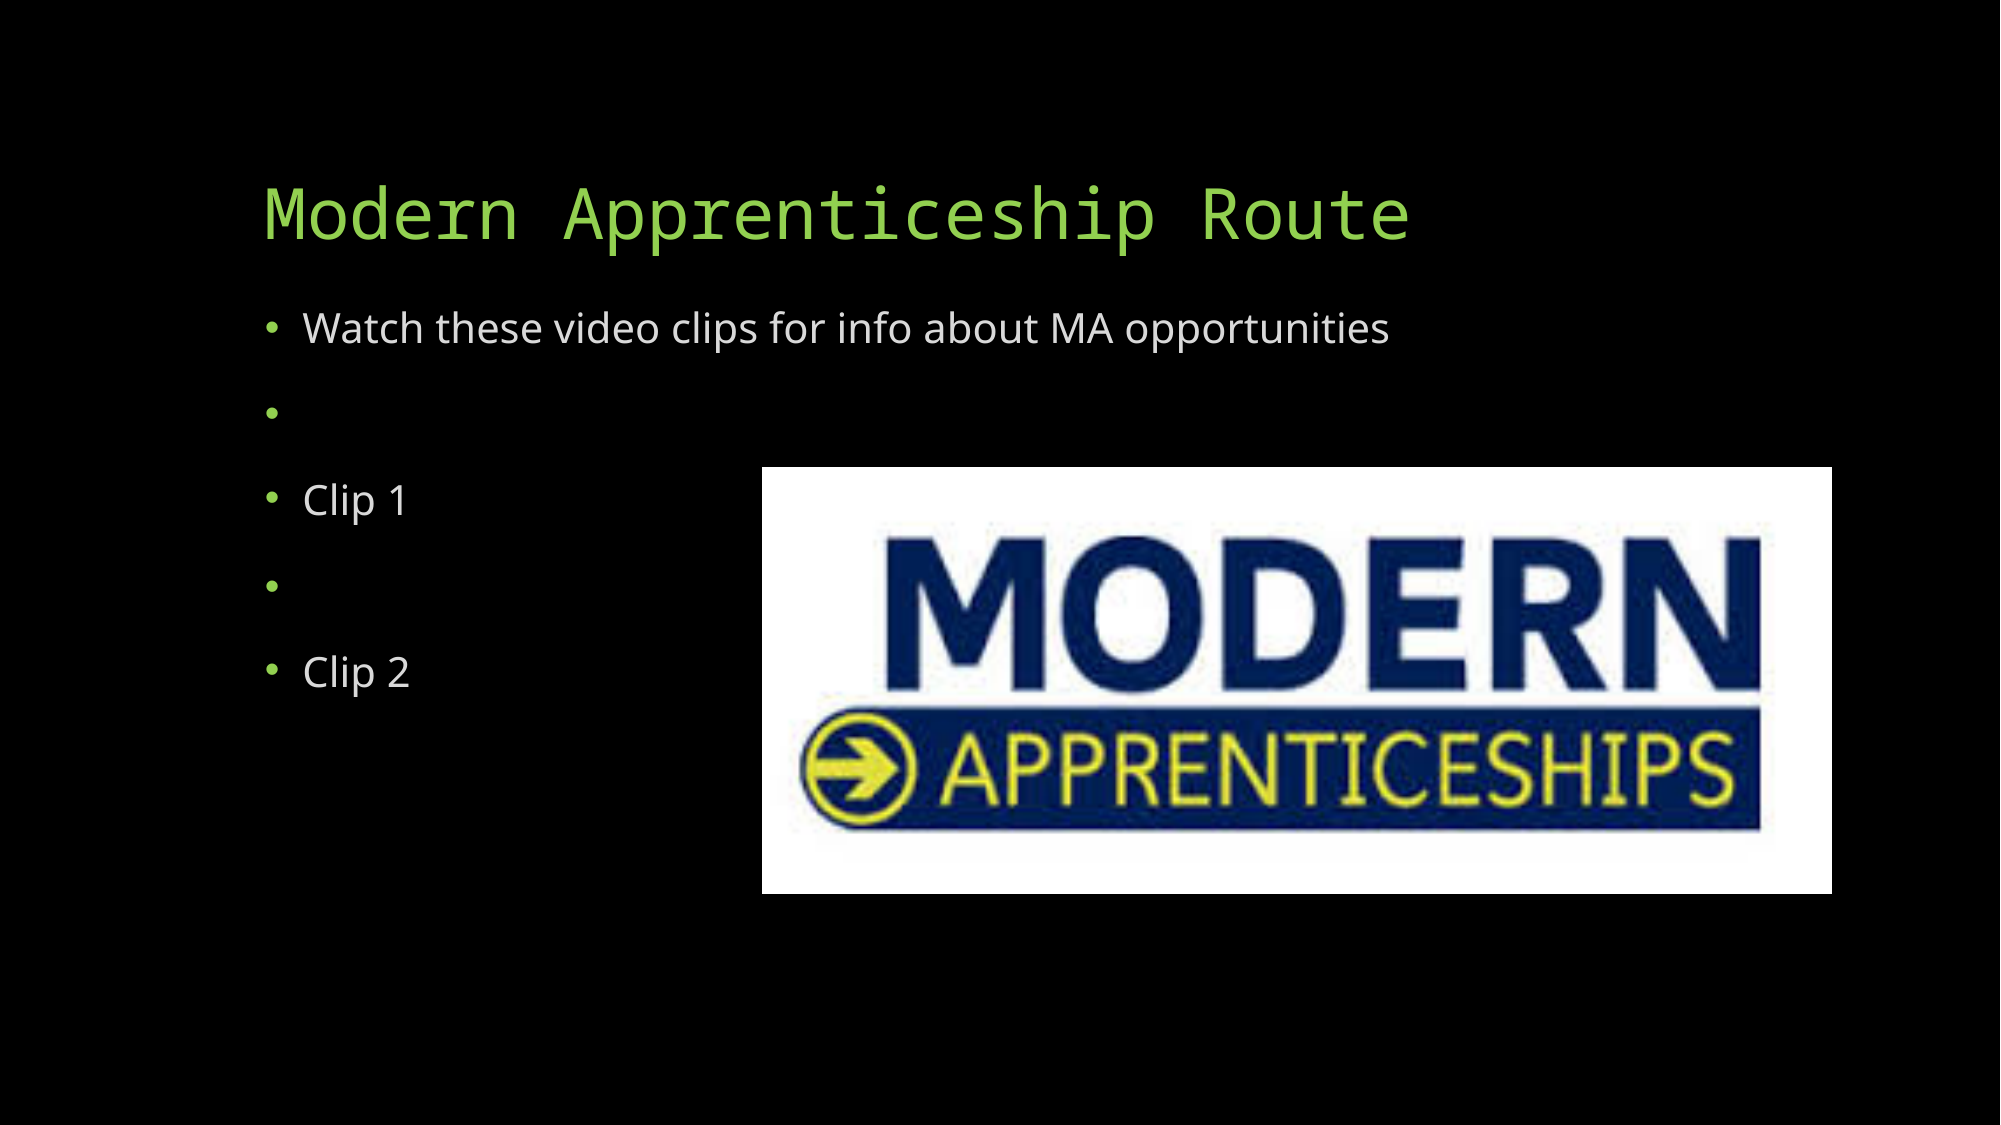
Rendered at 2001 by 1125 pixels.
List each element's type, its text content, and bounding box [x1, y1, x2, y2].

list Watch these video clips for info about MA opportunities Clip 1 Clip 2 [249, 299, 1750, 1000]
picture [762, 467, 1832, 894]
title Modern Apprenticeship Route [249, 75, 1750, 263]
